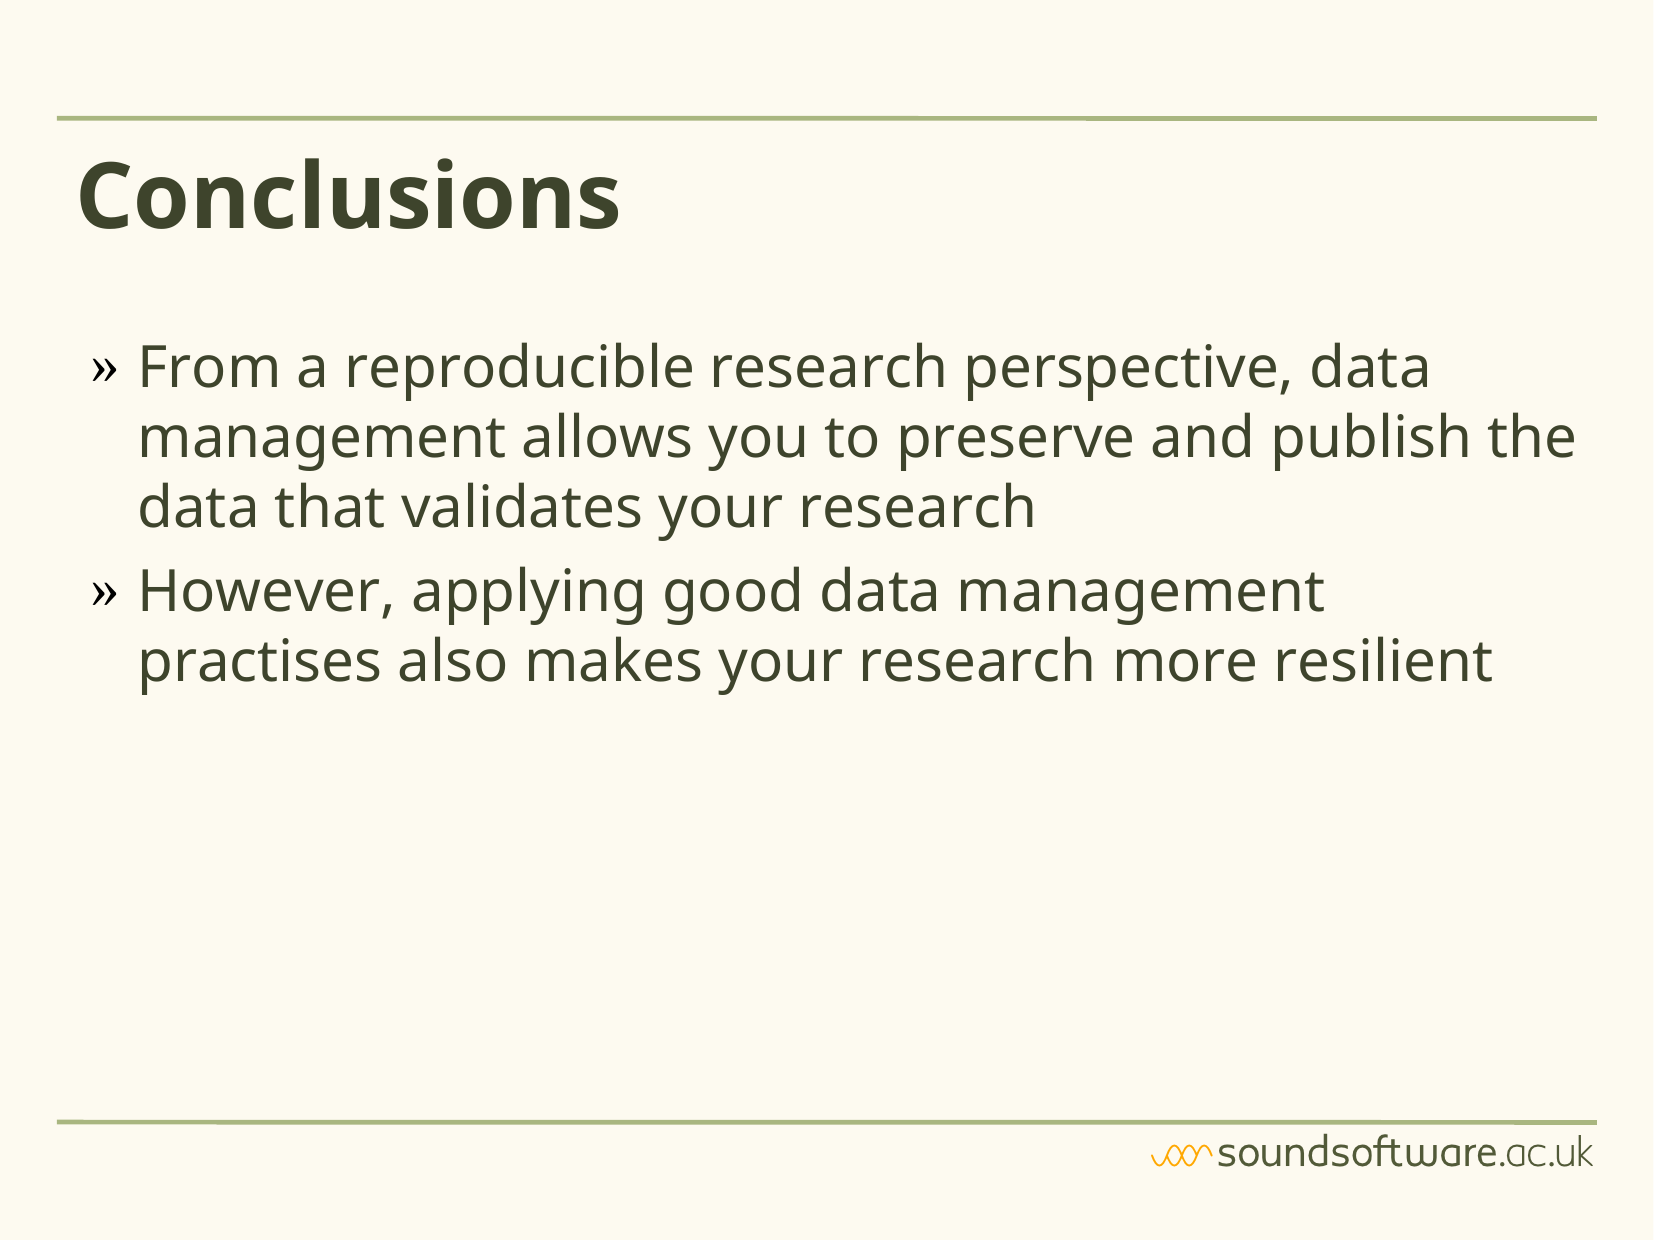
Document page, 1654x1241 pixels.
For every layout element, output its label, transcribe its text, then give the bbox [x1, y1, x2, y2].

picture [1151, 1140, 1593, 1167]
list From a reproducible research perspective, data management allows you to preserve and publish the data that validates your research However, applying good data management practises also makes your research more resilient [59, 321, 1594, 1140]
title Conclusions [59, 109, 1594, 274]
